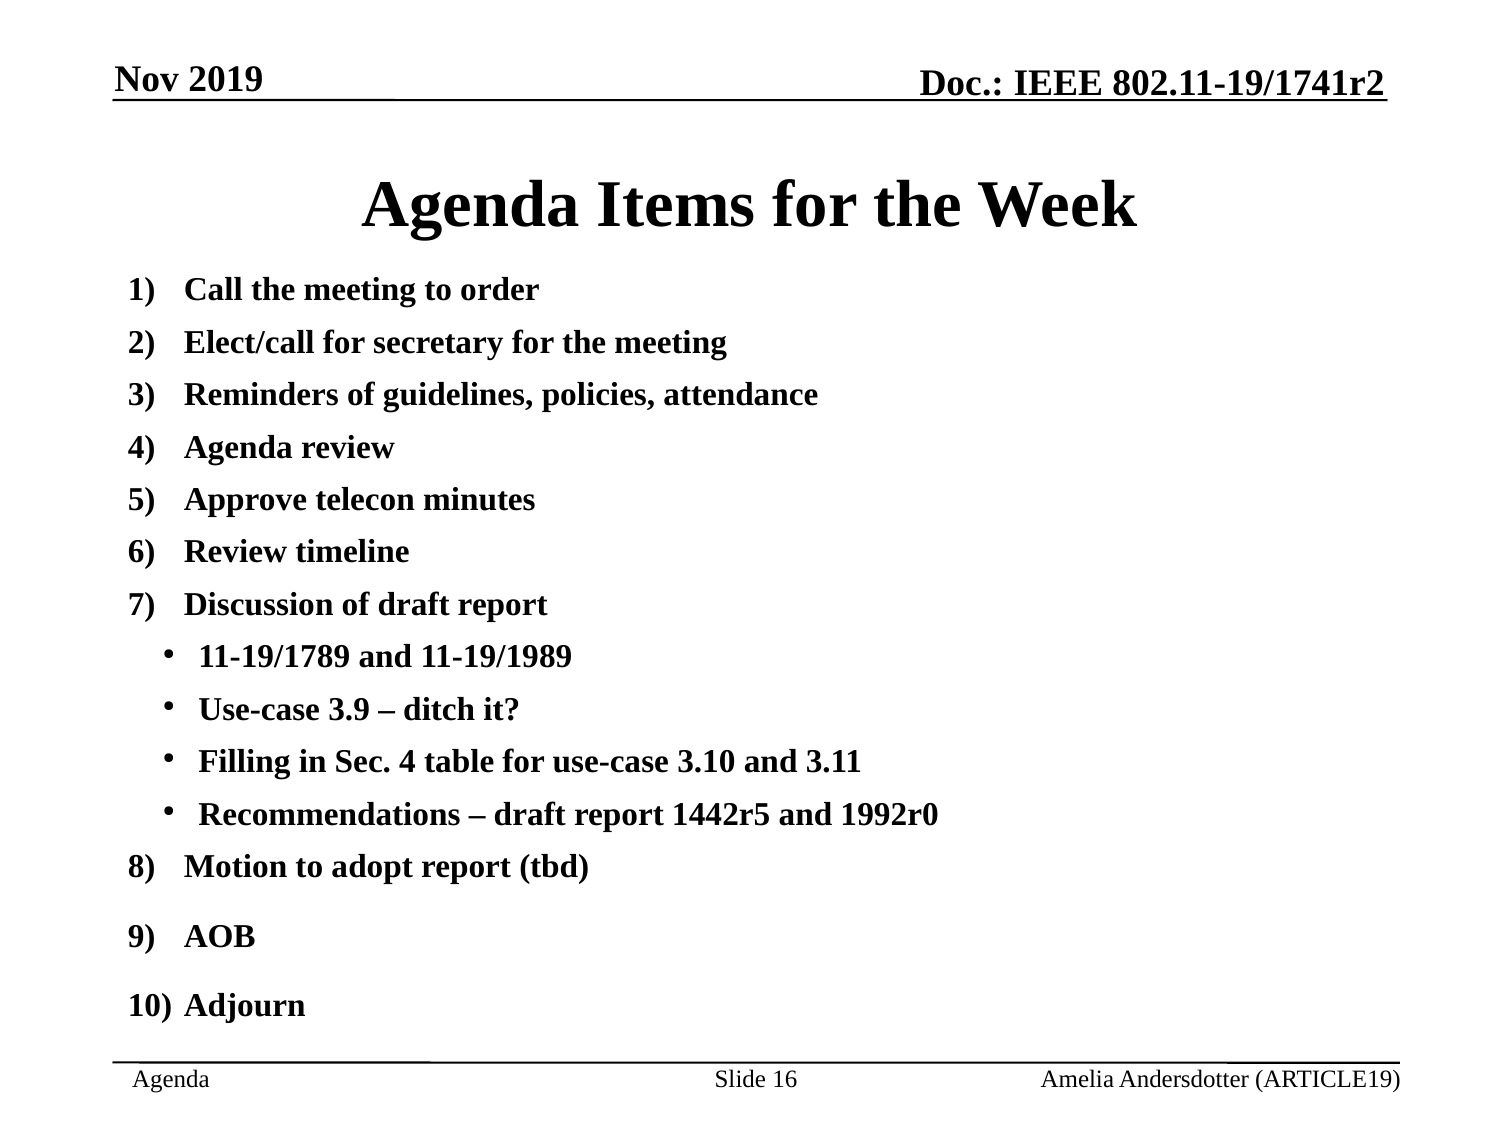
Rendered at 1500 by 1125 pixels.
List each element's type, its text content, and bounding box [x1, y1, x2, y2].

text_box Amelia Andersdotter (ARTICLE19) [878, 1062, 1401, 1092]
text_box Call the meeting to order Elect/call for secretary for the meeting Reminders of guidelines, policies, attendance Agenda review Approve telecon minutes Review timeline Discussion of draft report 11-19/1789 and 11-19/1989 Use-case 3.9 – ditch it? Filling in Sec. 4 table for use-case 3.10 and 3.11 Recommendations – draft report 1442r5 and 1992r0 Motion to adopt report (tbd) AOB Adjourn [112, 287, 1387, 1040]
text_box Nov 2019 [114, 54, 422, 99]
text_box Slide <number> [712, 1062, 799, 1122]
text_box Agenda Items for the Week [112, 112, 1387, 287]
